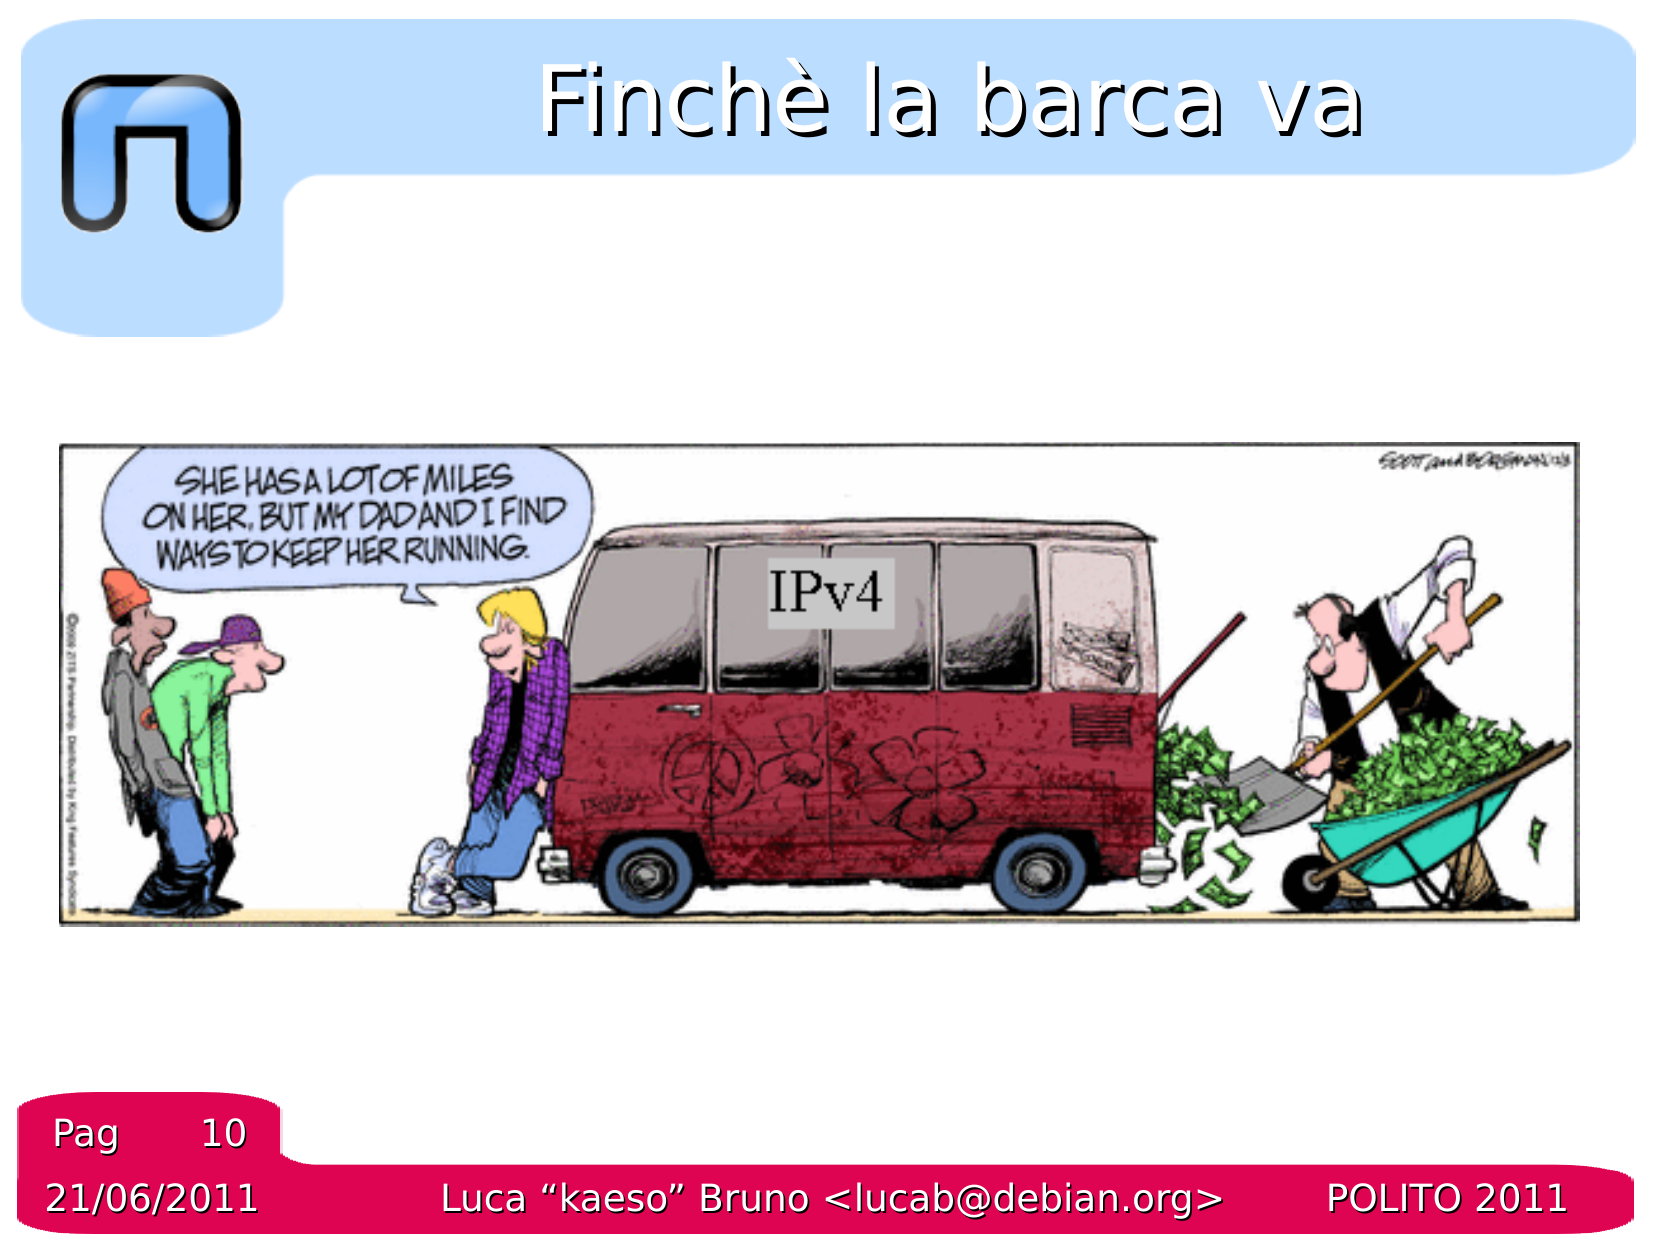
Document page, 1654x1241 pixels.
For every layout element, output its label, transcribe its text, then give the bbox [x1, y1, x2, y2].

picture [59, 442, 1580, 927]
text_box Pag <numero> [38, 1104, 424, 1178]
text_box Luca “kaeso” Bruno <lucab@debian.org> POLITO 2011 [425, 1169, 1585, 1241]
picture [17, 1092, 1634, 1234]
text_box 21/06/2011 [29, 1169, 284, 1241]
title Finchè la barca va [265, 3, 1636, 196]
picture [0, 19, 1636, 337]
